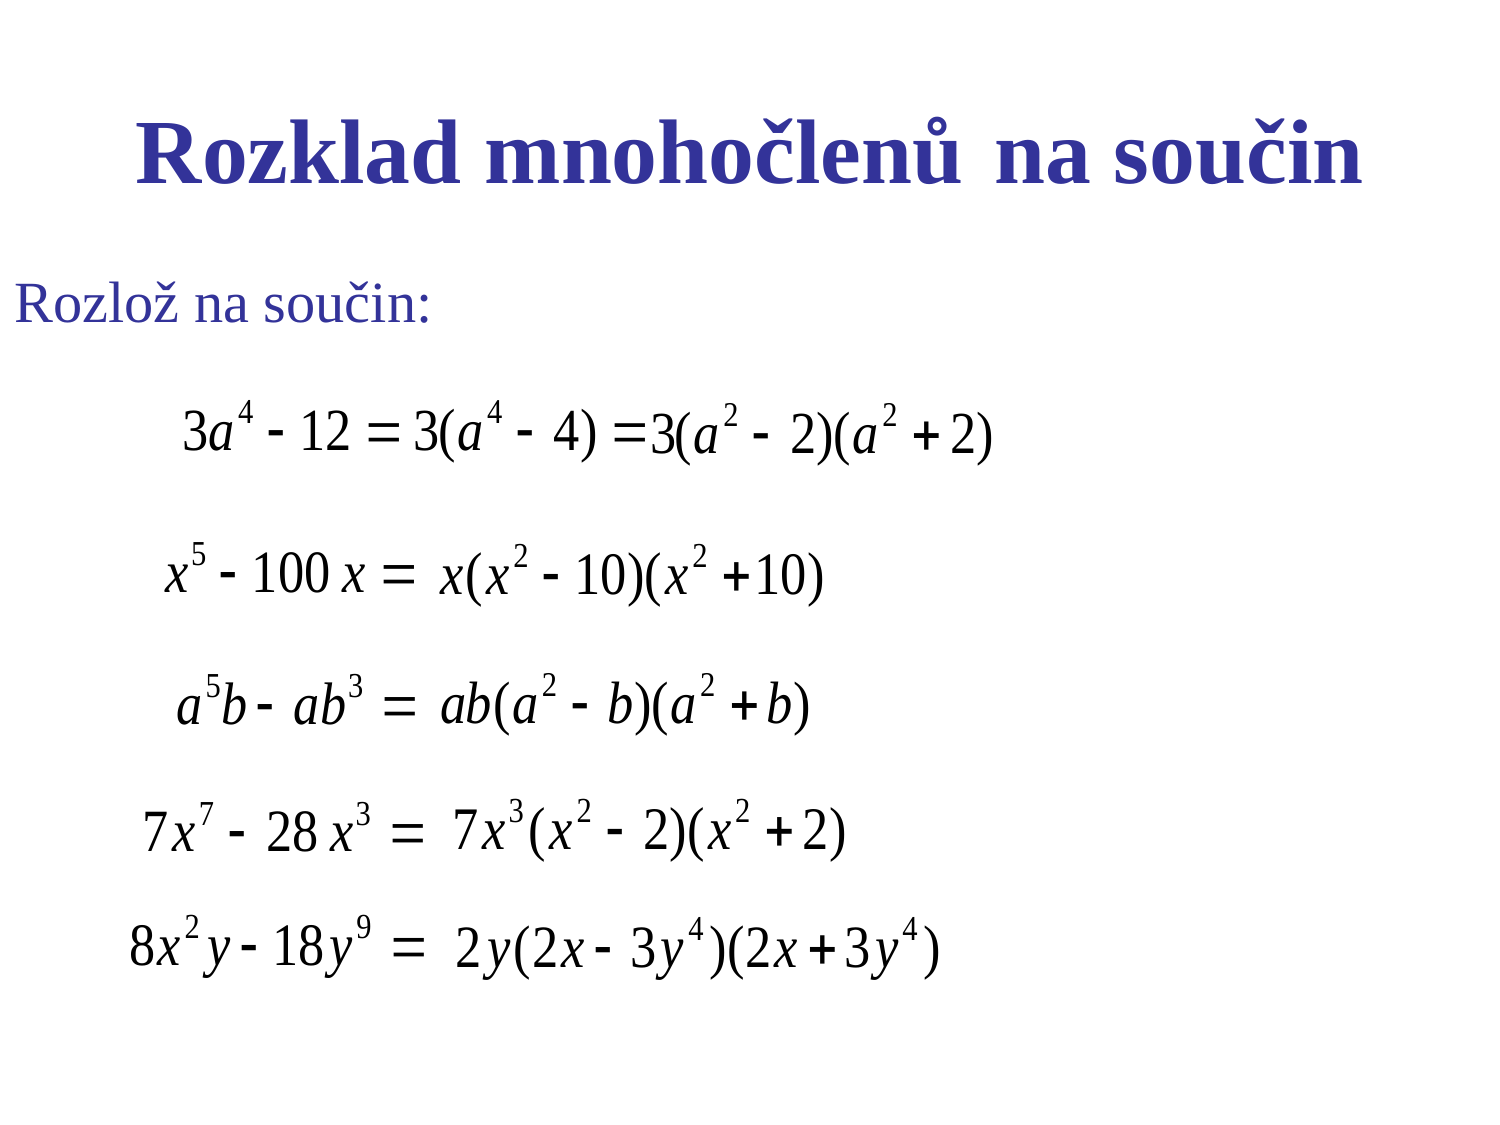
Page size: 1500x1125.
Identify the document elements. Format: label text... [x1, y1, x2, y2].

text_box Rozlož na součin: [0, 256, 1046, 343]
chart [123, 900, 425, 991]
chart [447, 902, 951, 993]
chart [176, 385, 400, 466]
chart [407, 385, 1002, 478]
chart [169, 659, 417, 740]
chart [154, 527, 418, 608]
chart [430, 529, 833, 620]
chart [432, 658, 821, 749]
chart [445, 784, 857, 875]
chart [135, 786, 424, 867]
text_box Rozklad mnohočlenů na součin [75, 45, 1426, 233]
